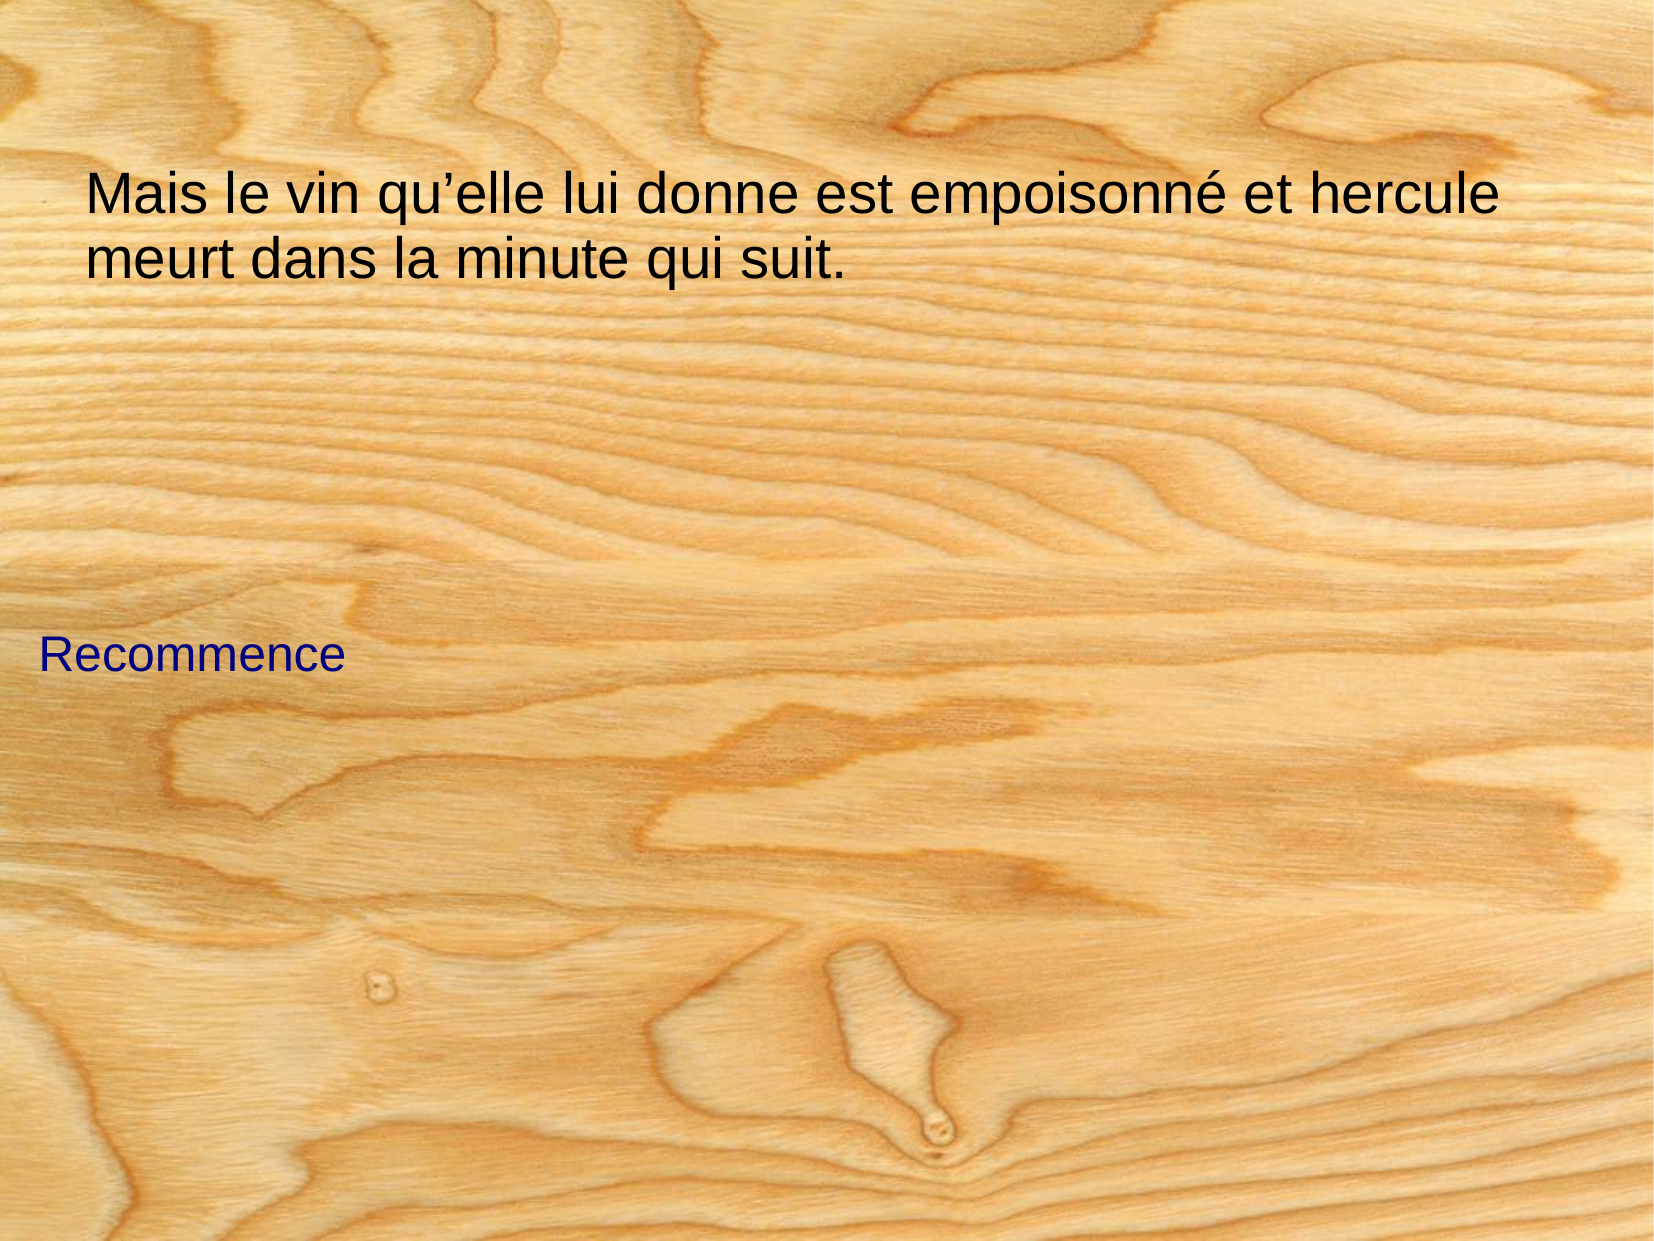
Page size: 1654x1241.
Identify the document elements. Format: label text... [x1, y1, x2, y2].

text_box Recommence [23, 618, 697, 690]
text_box Mais le vin qu’elle lui donne est empoisonné et hercule meurt dans la minute qui suit. [70, 153, 1595, 298]
picture [0, 0, 1654, 1241]
